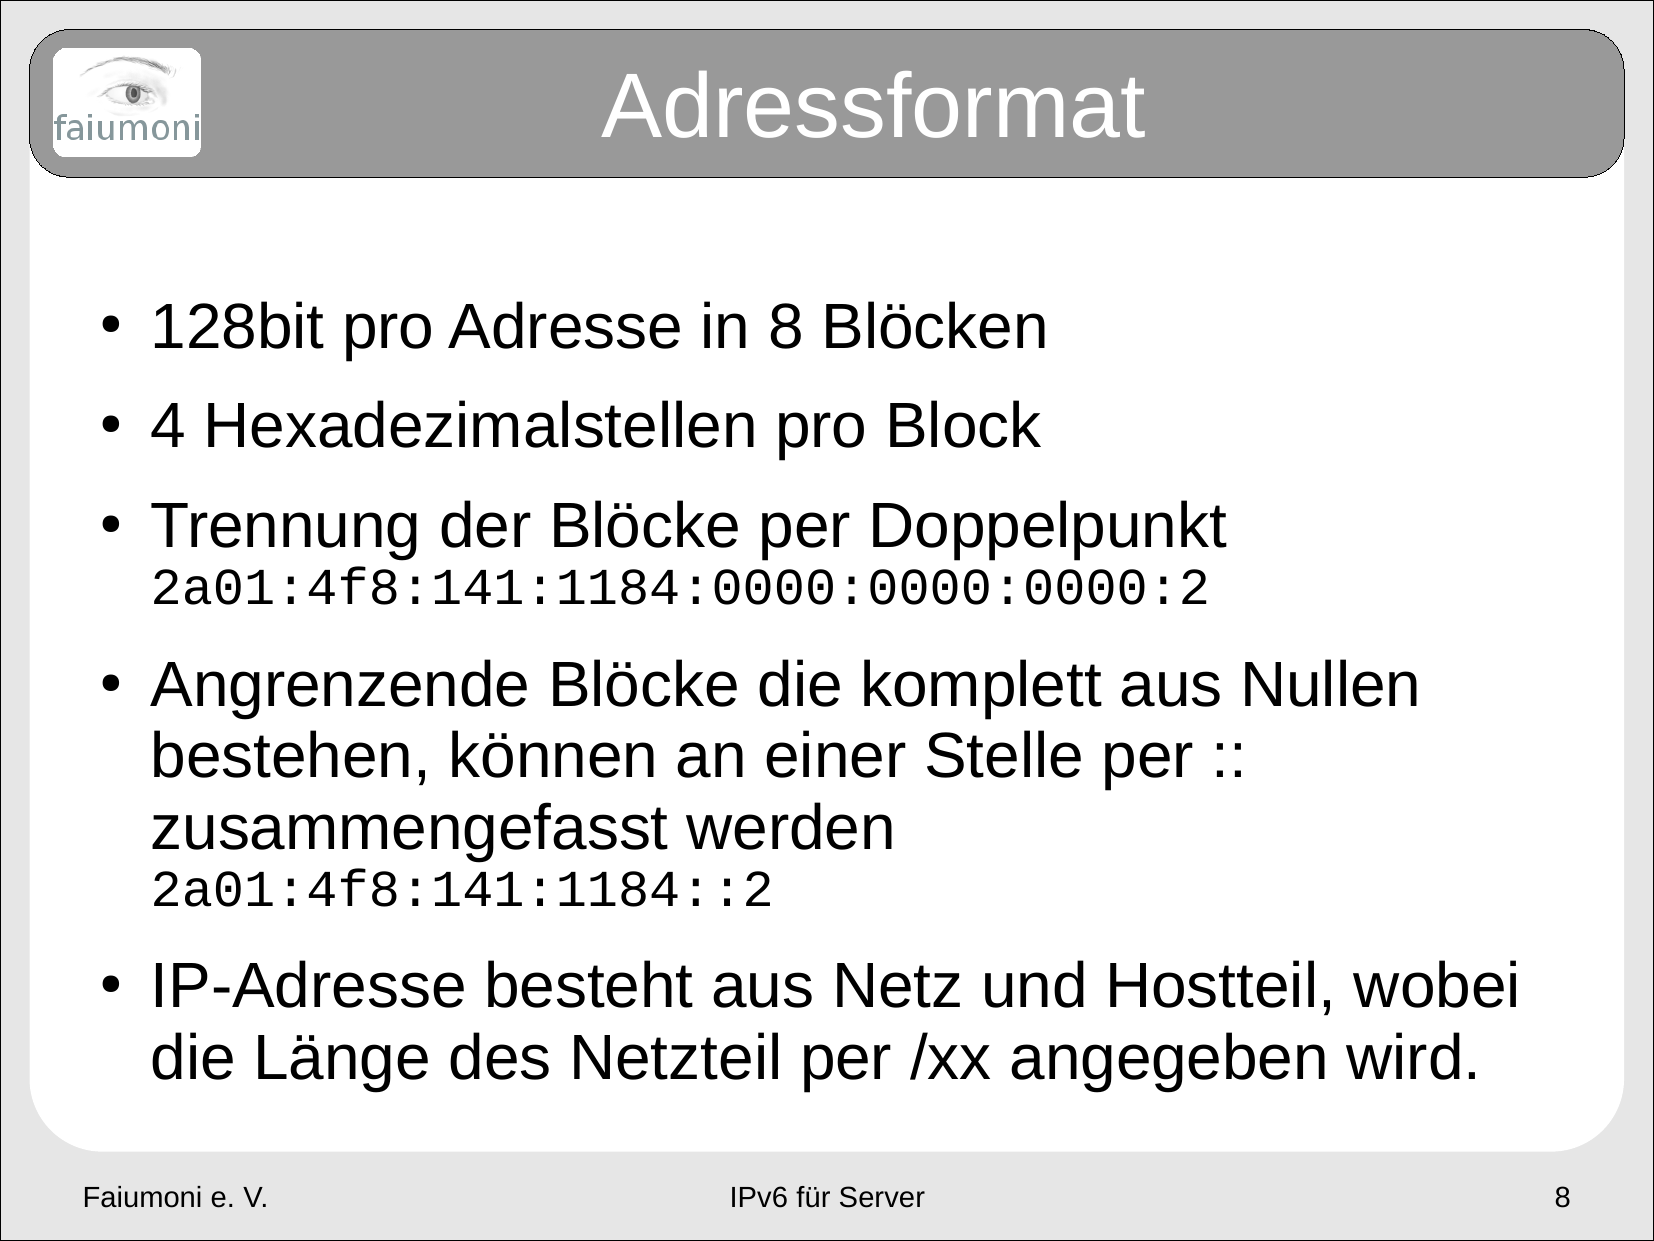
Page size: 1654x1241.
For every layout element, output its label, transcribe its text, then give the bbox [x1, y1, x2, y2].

list 128bit pro Adresse in 8 Blöcken 4 Hexadezimalstellen pro Block Trennung der Blöcke per Doppelpunkt 2a01:4f8:141:1184:0000:0000:0000:2 Angrenzende Blöcke die komplett aus Nullen bestehen, können an einer Stelle per :: zusammengefasst werden 2a01:4f8:141:1184::2 IP-Adresse besteht aus Netz und Hostteil, wobei die Länge des Netzteil per /xx angegeben wird. [82, 290, 1571, 1109]
title Adressformat [129, 2, 1619, 210]
picture [53, 48, 129, 157]
